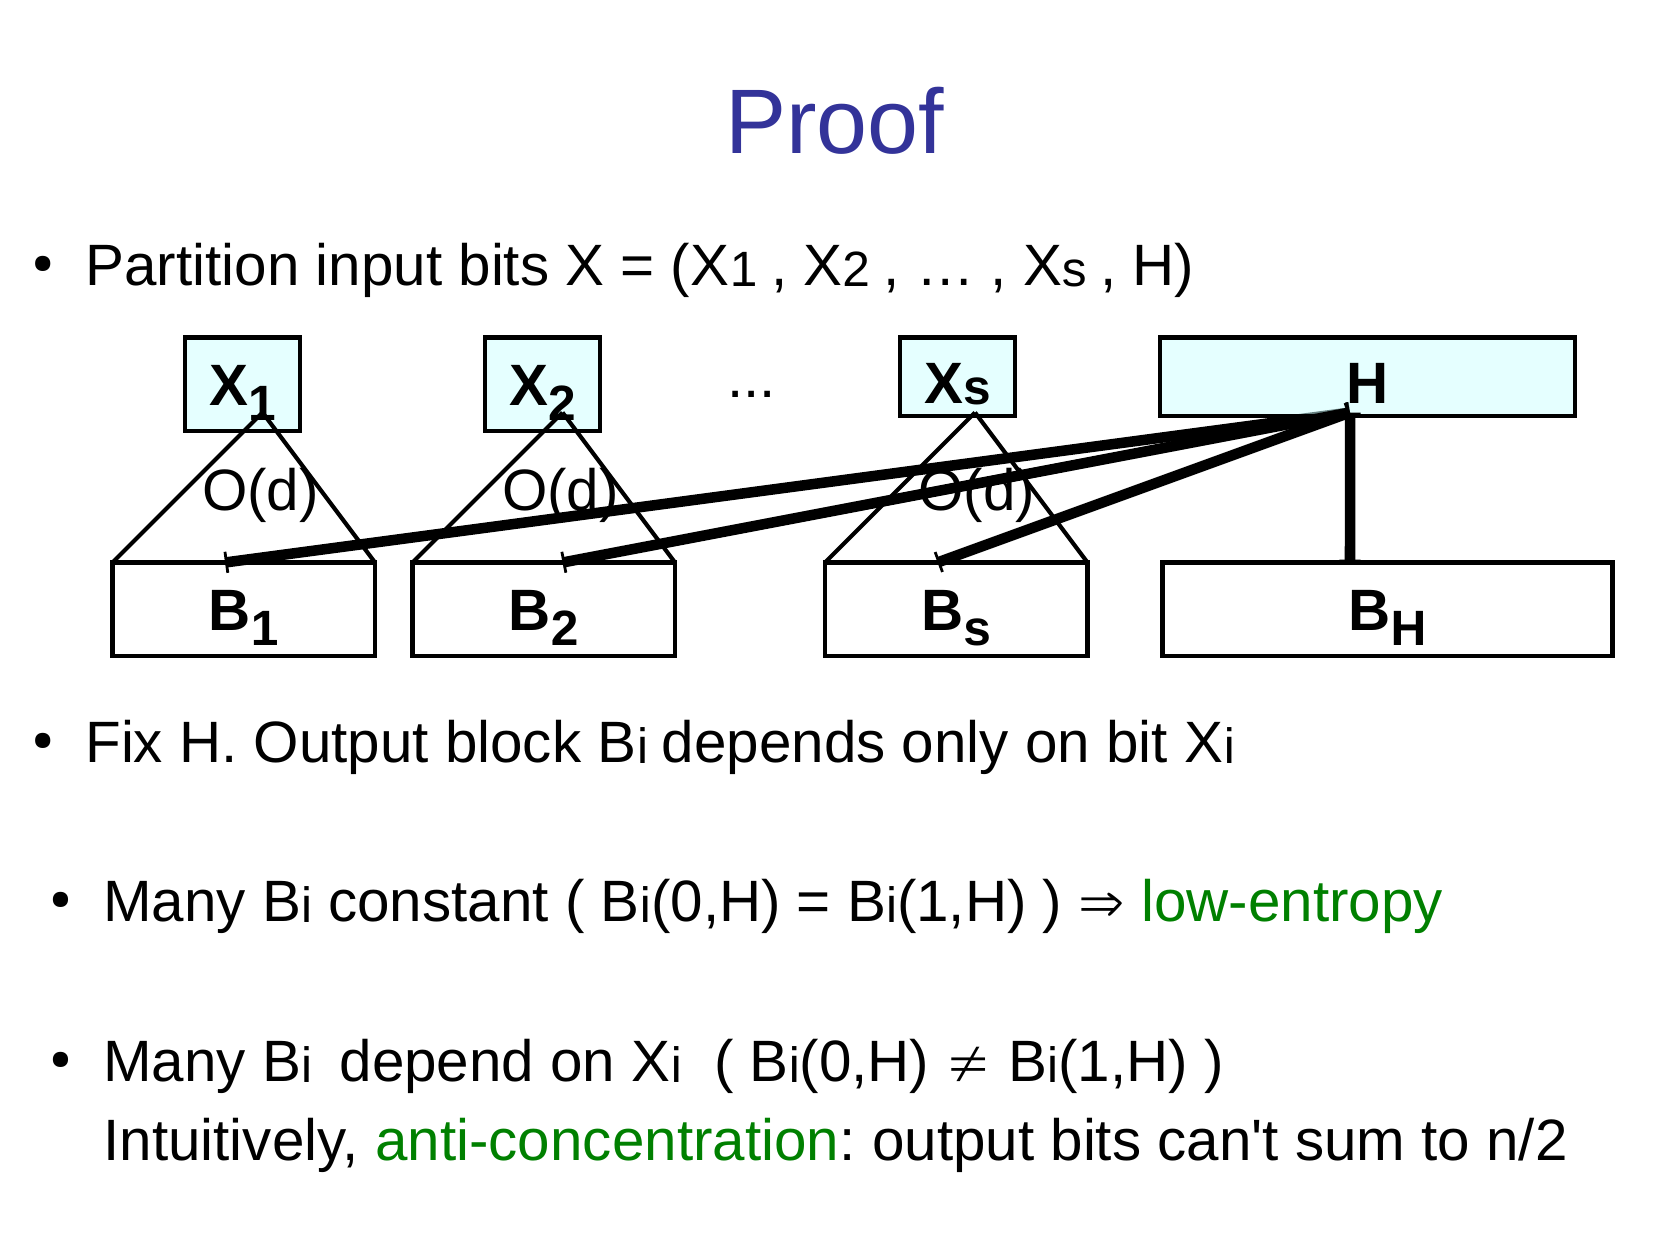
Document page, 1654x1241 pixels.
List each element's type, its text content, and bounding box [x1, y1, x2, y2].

text_box X1 [248, 420, 273, 431]
text_box O(d) [187, 450, 334, 530]
text_box O(d) [903, 450, 1051, 492]
list Partition input bits X = (X1 , X2 , … , Xs , H) Fix H. Output block Bi depends only on bit Xi Many Bi constant ( Bi(0,H) = Bi(1,H) )  low-entropy Many Bi depend on Xi ( Bi(0,H)  Bi(1,H) ) Intuitively, anti-concentration: output bits can't sum to n/2 [0, 225, 1654, 1241]
text_box H [1159, 337, 1576, 416]
text_box B1 [112, 562, 376, 656]
text_box B2 [412, 562, 676, 656]
text_box BH [1162, 562, 1613, 656]
text_box O(d) [487, 450, 634, 530]
text_box ... [712, 337, 826, 418]
text_box Xs [899, 337, 1015, 416]
text_box X2 [548, 420, 573, 431]
text_box X2 [484, 337, 601, 431]
title Proof [131, 18, 1538, 226]
text_box X1 [184, 337, 301, 431]
text_box Bs [824, 562, 1088, 656]
text_box O(d) [903, 475, 1051, 530]
